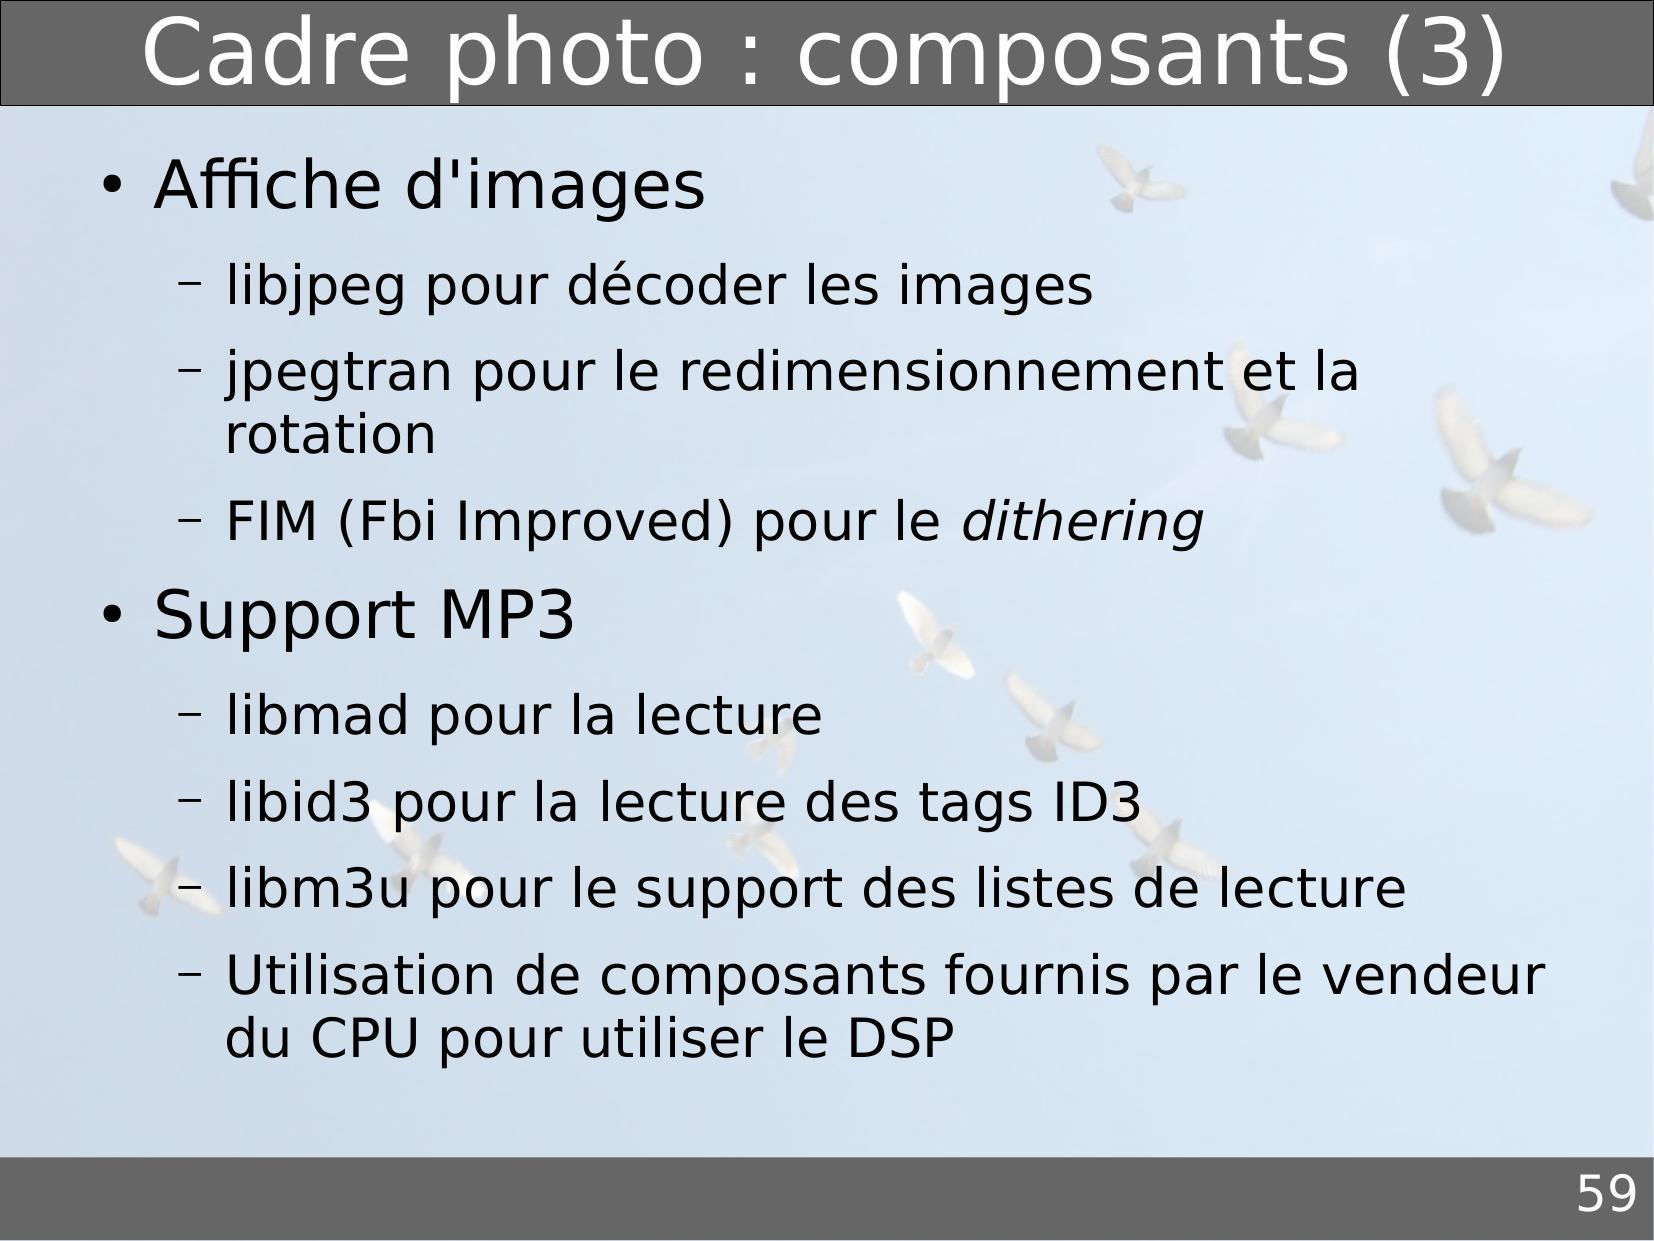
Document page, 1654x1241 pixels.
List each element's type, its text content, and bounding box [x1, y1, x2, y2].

title Cadre photo : composants (3) [0, 0, 1654, 107]
list Affiche d'images libjpeg pour décoder les images jpegtran pour le redimensionnement et la rotation FIM (Fbi Improved) pour le dithering Support MP3 libmad pour la lecture libid3 pour la lecture des tags ID3 libm3u pour le support des listes de lecture Utilisation de composants fournis par le vendeur du CPU pour utiliser le DSP [82, 146, 1571, 1109]
